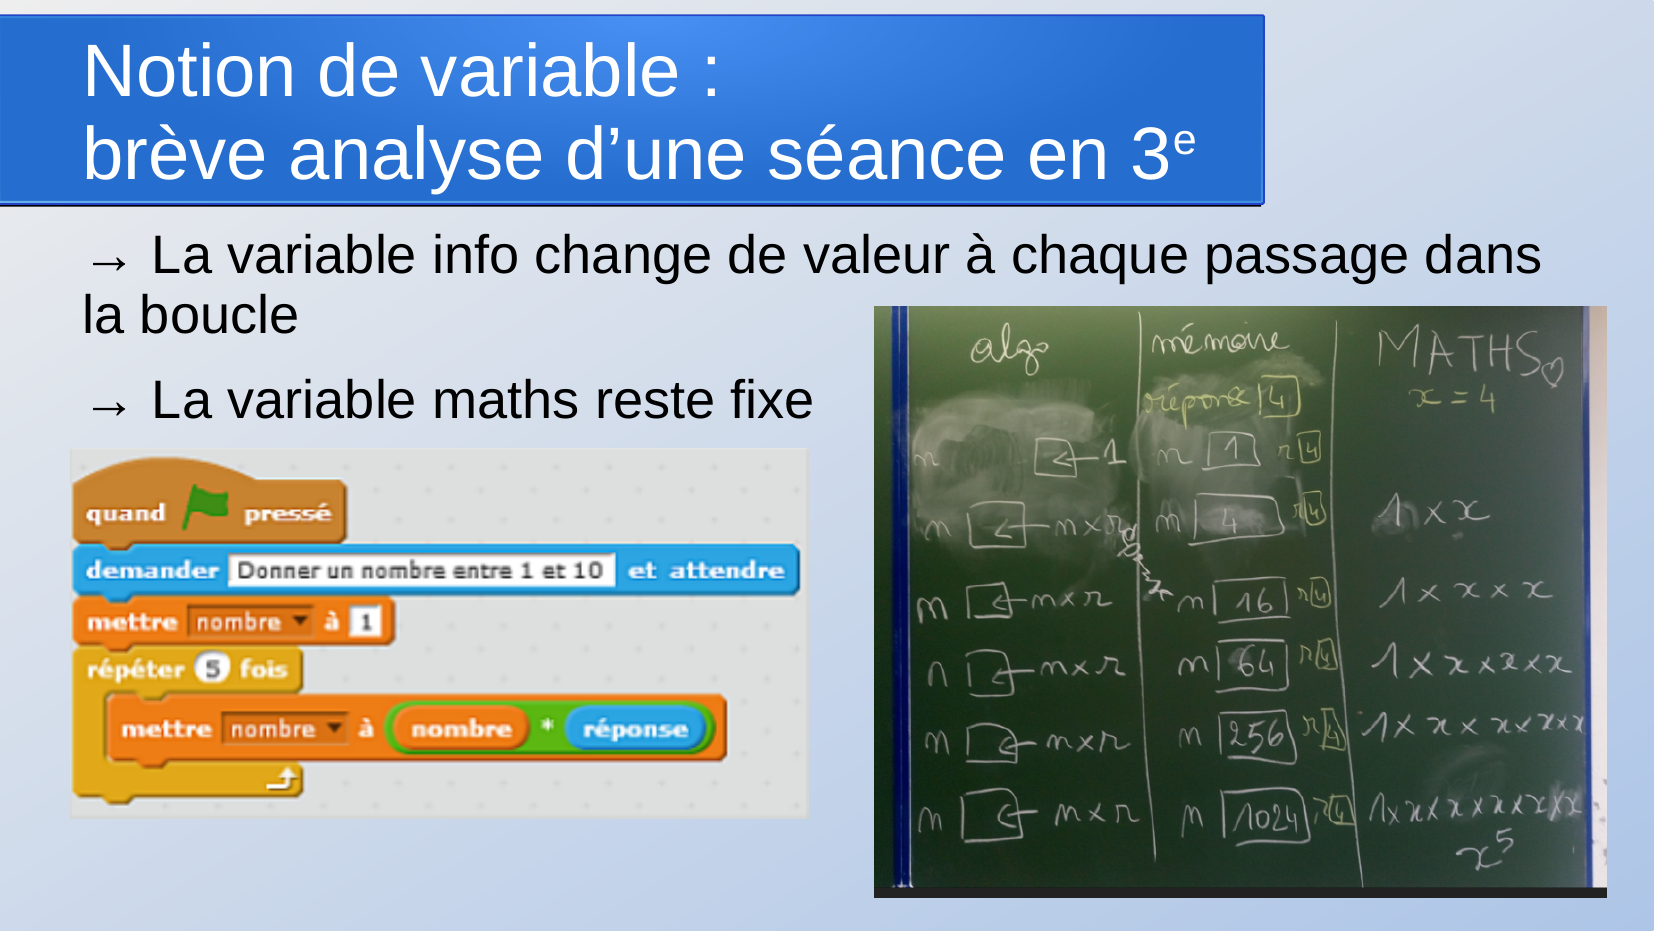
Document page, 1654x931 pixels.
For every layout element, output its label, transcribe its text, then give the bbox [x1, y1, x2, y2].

list → La variable info change de valeur à chaque passage dans la boucle → La variable maths reste fixe [82, 224, 1571, 764]
title Notion de variable : brève analyse d’une séance en 3e [82, 27, 1235, 197]
picture [70, 448, 809, 819]
picture [874, 306, 1607, 898]
